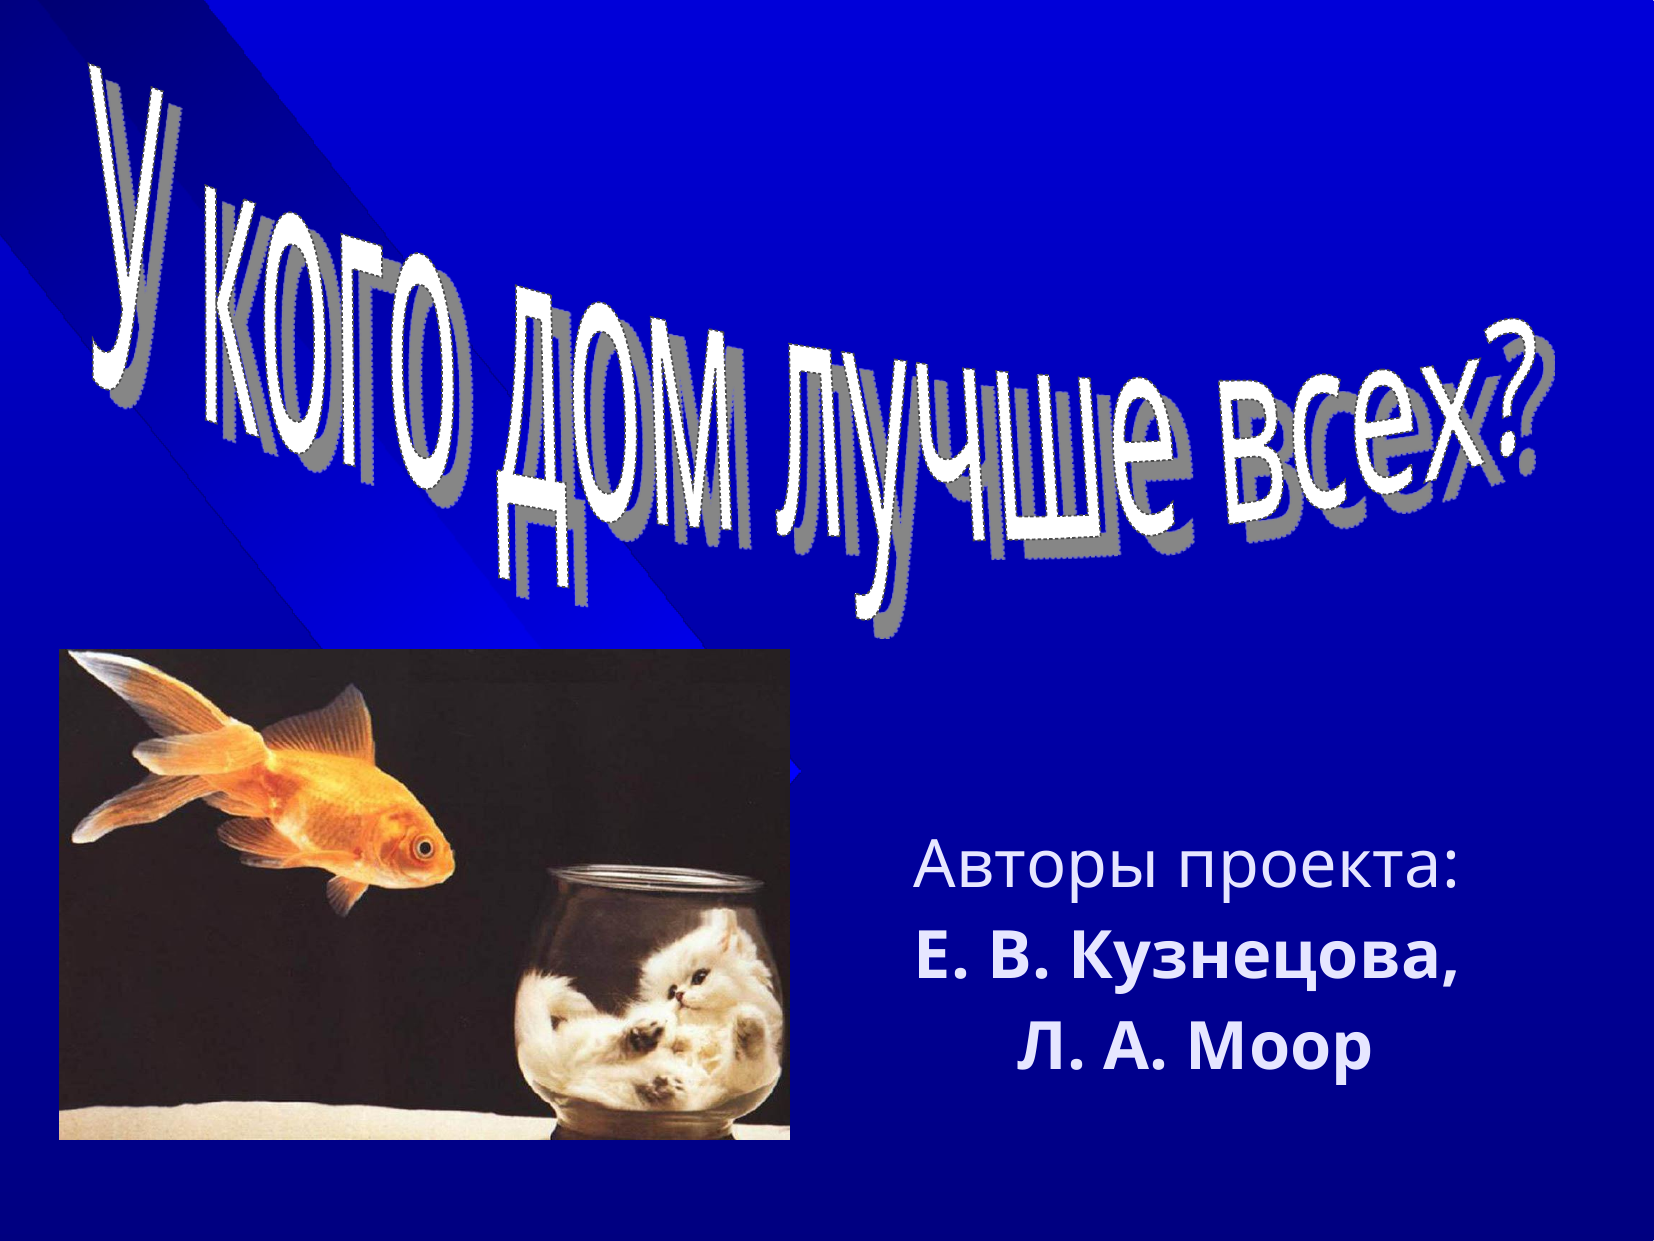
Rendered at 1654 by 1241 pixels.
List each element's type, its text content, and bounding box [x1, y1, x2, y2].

text_box У кого дом лучше всех? [573, 302, 637, 523]
text_box У кого дом лучше всех? [205, 185, 260, 438]
text_box У кого дом лучше всех? [391, 252, 454, 490]
text_box У кого дом лучше всех? [496, 285, 569, 588]
text_box У кого дом лучше всех? [650, 317, 732, 530]
text_box У кого дом лучше всех? [996, 371, 1101, 540]
subtitle Авторы проекта: Е. В. Кузнецова, Л. А. Моор [826, 679, 1565, 1152]
text_box У кого дом лучше всех? [264, 212, 326, 454]
text_box У кого дом лучше всех? [1112, 377, 1175, 536]
text_box У кого дом лучше всех? [916, 362, 985, 541]
text_box У кого дом лучше всех? [1293, 374, 1347, 510]
text_box У кого дом лучше всех? [841, 351, 907, 620]
text_box У кого дом лучше всех? [1419, 358, 1485, 483]
text_box У кого дом лучше всех? [1484, 318, 1536, 418]
text_box У кого дом лучше всех? [341, 233, 383, 467]
text_box У кого дом лучше всех? [1354, 369, 1413, 495]
text_box У кого дом лучше всех? [88, 63, 163, 390]
text_box У кого дом лучше всех? [1218, 380, 1284, 525]
text_box У кого дом лучше всех? [775, 343, 840, 537]
picture [59, 649, 790, 1140]
